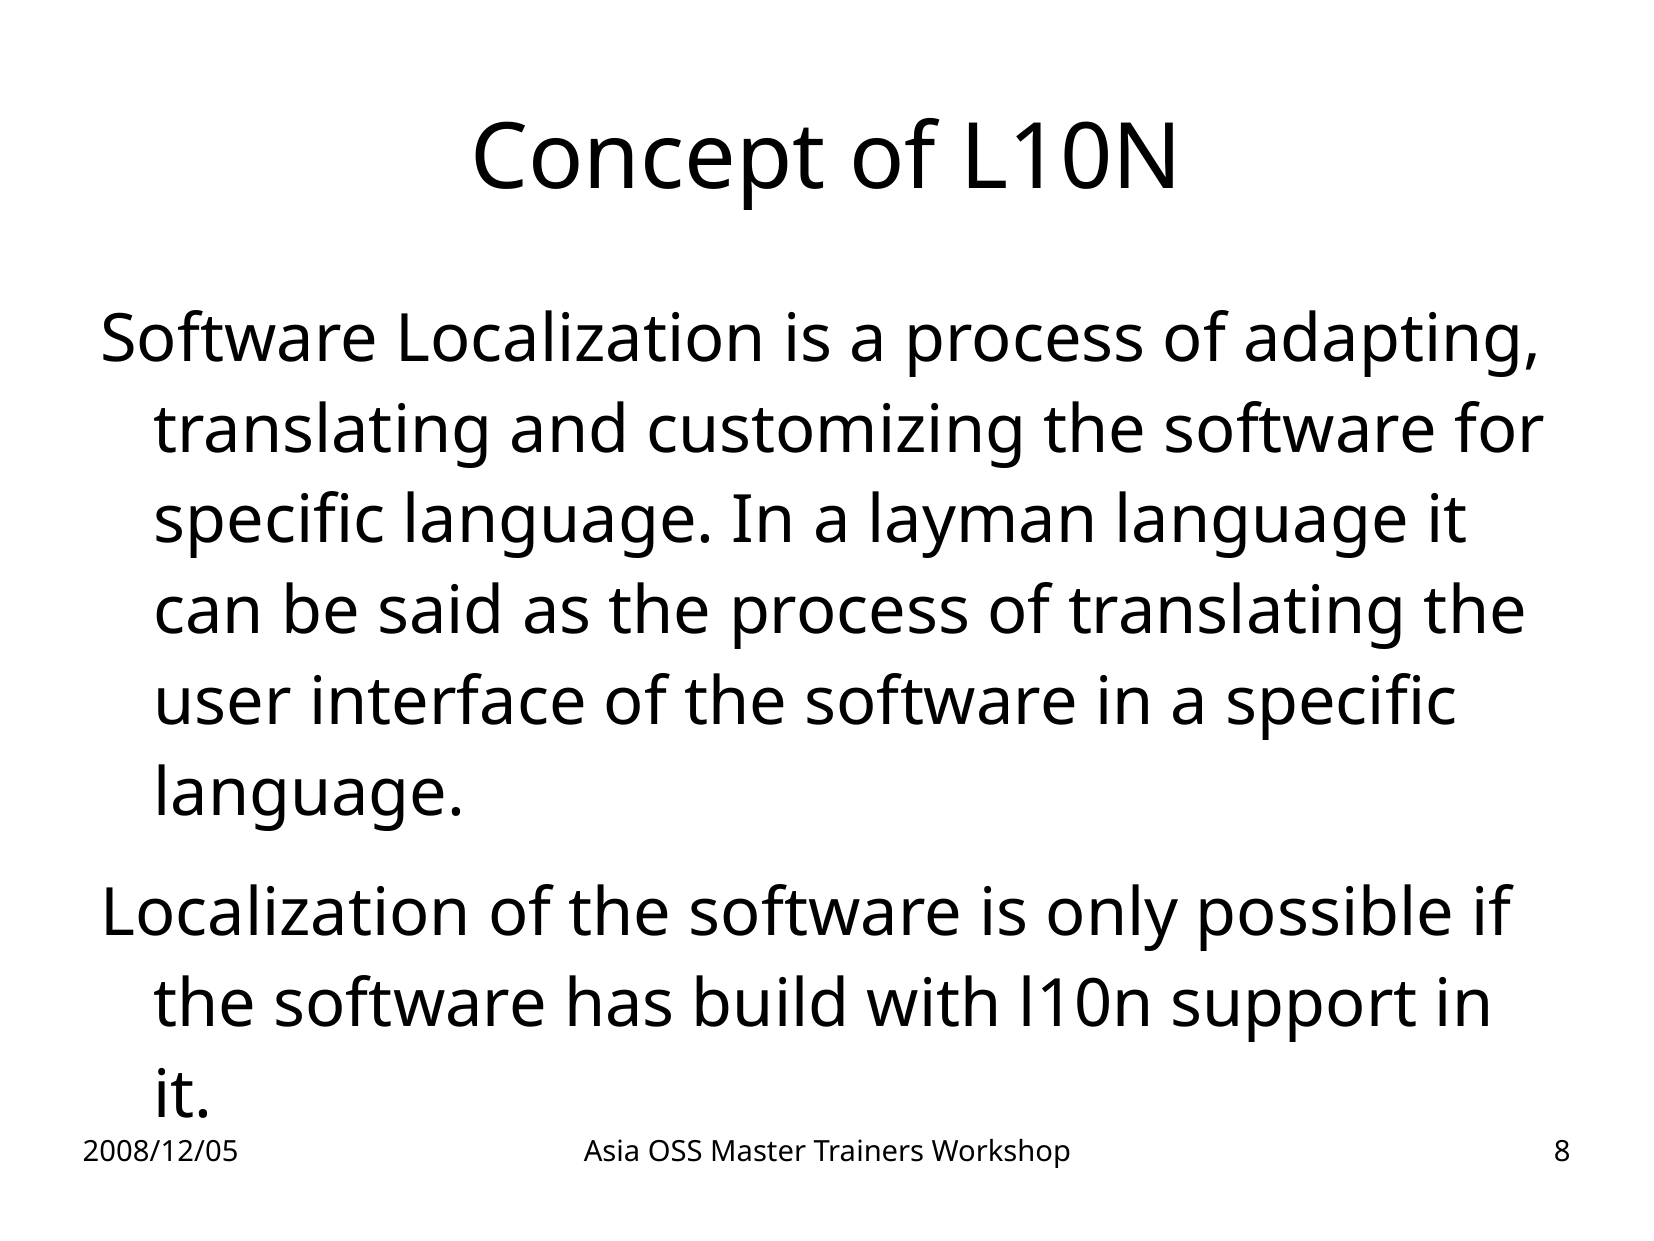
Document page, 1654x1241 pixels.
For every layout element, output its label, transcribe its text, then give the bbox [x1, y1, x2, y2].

title Concept of L10N [82, 49, 1571, 257]
list Software Localization is a process of adapting, translating and customizing the software for specific language. In a layman language it can be said as the process of translating the user interface of the software in a specific language. Localization of the software is only possible if the software has build with l10n support in it. [82, 290, 1571, 1094]
